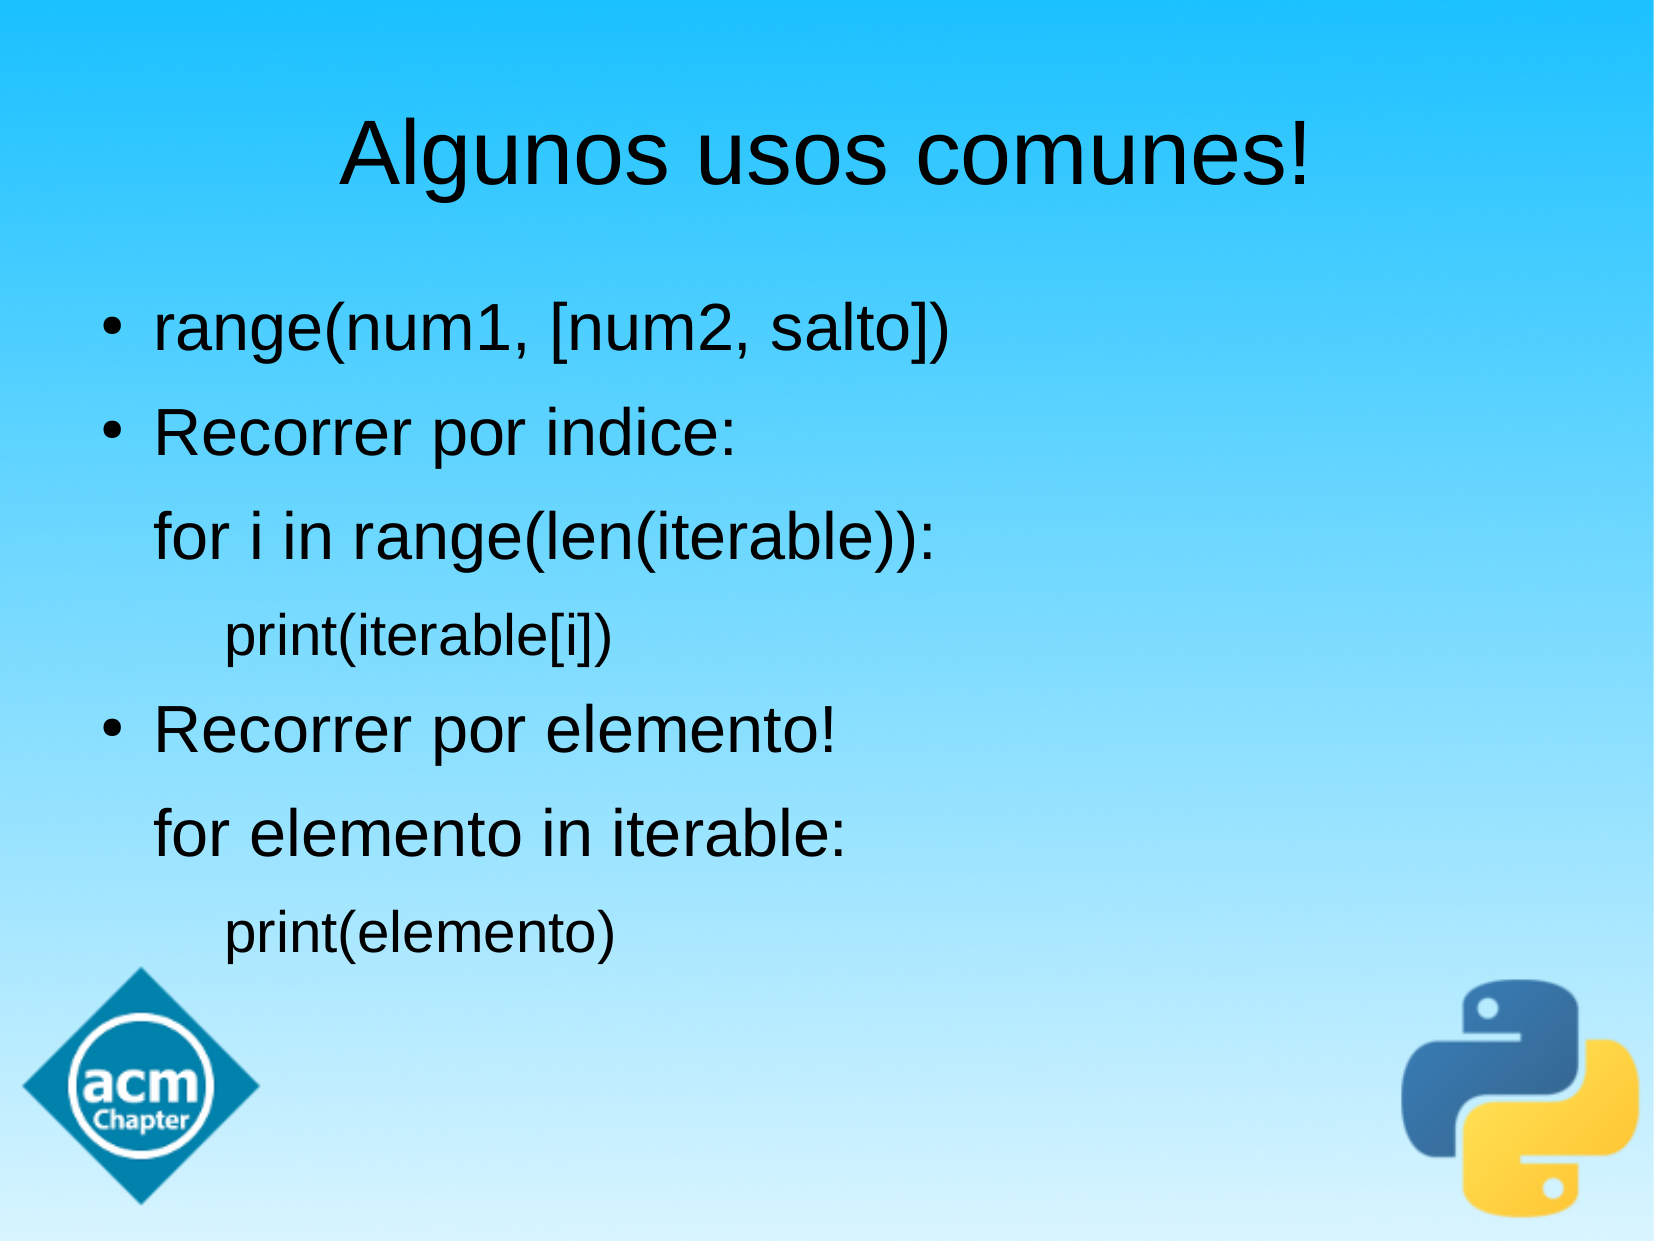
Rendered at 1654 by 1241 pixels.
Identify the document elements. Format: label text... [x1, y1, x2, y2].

list range(num1, [num2, salto]) Recorrer por indice: for i in range(len(iterable)): print(iterable[i]) Recorrer por elemento! for elemento in iterable: print(elemento) [82, 290, 1571, 1010]
picture [0, 0, 1654, 1241]
title Algunos usos comunes! [82, 49, 1571, 257]
